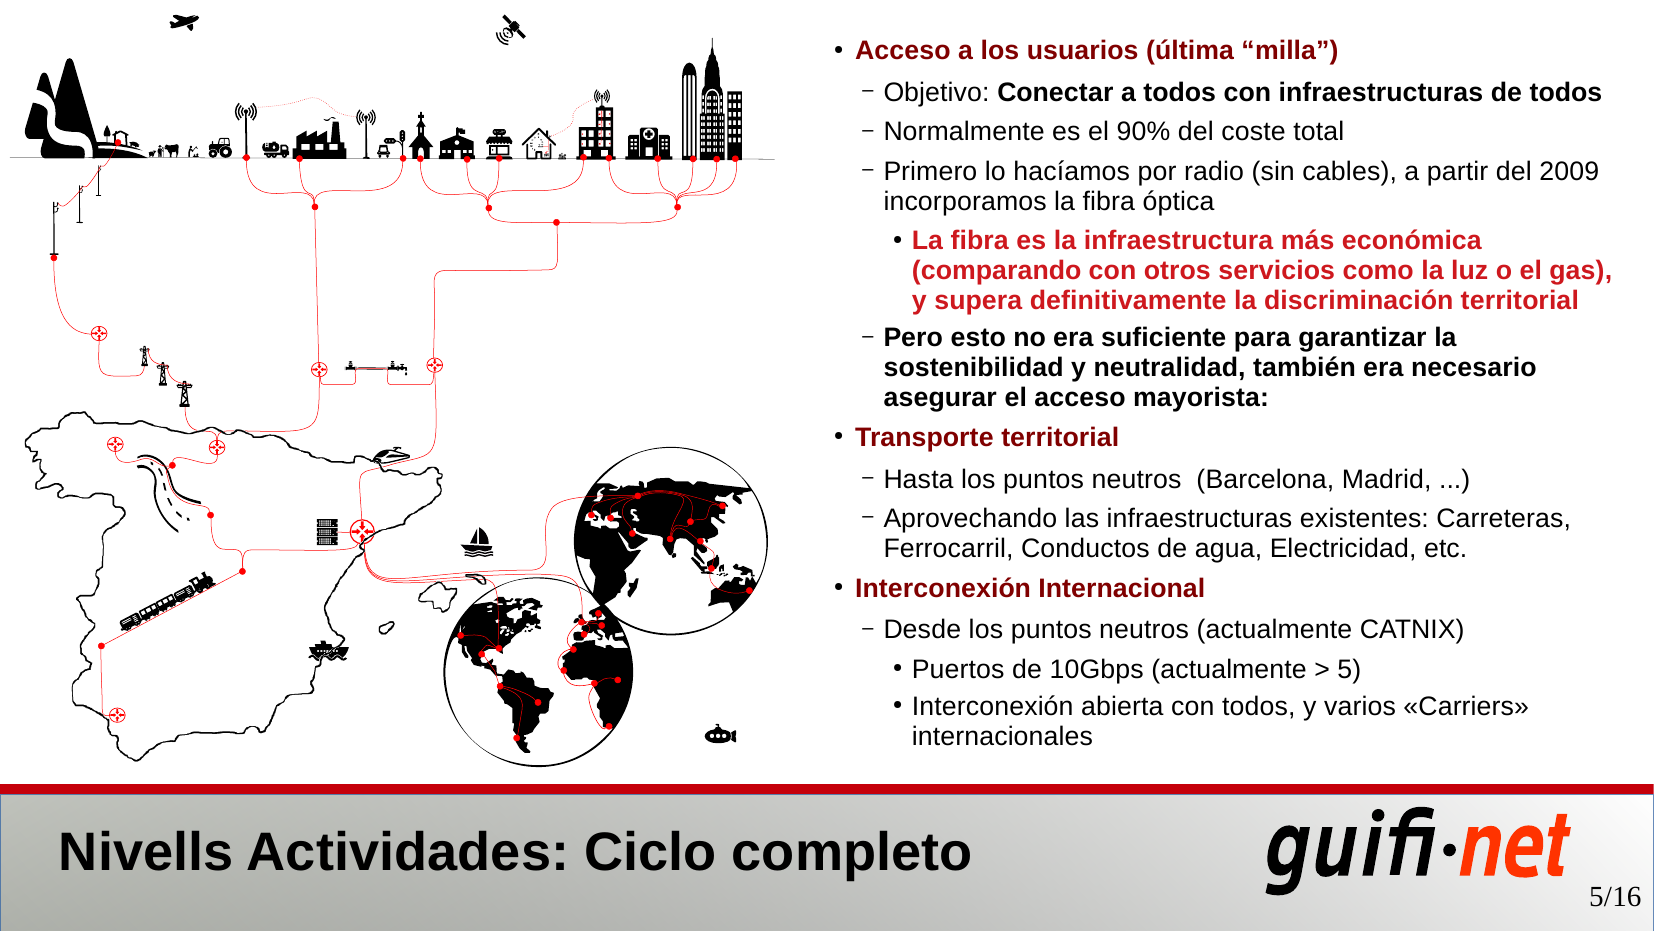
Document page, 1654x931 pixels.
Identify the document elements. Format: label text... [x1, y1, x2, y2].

list Acceso a los usuarios (última “milla”) Objetivo: Conectar a todos con infraestructuras de todos Normalmente es el 90% del coste total Primero lo hacíamos por radio (sin cables), a partir del 2009 incorporamos la fibra óptica La fibra es la infraestructura más económica (comparando con otros servicios como la luz o el gas), y supera definitivamente la discriminación territorial Pero esto no era suficiente para garantizar la sostenibilidad y neutralidad, también era necesario asegurar el acceso mayorista: Transporte territorial Hasta los puntos neutros (Barcelona, Madrid, ...) Aprovechando las infraestructuras existentes: Carreteras, Ferrocarril, Conductos de agua, Electricidad, etc. Interconexión Internacional Desde los puntos neutros (actualmente CATNIX) Puertos de 10Gbps (actualmente > 5) Interconexión abierta con todos, y varios «Carriers» internacionales [826, 35, 1619, 756]
title Nivells Actividades: Ciclo completo [59, 804, 1205, 898]
picture [0, 0, 864, 856]
